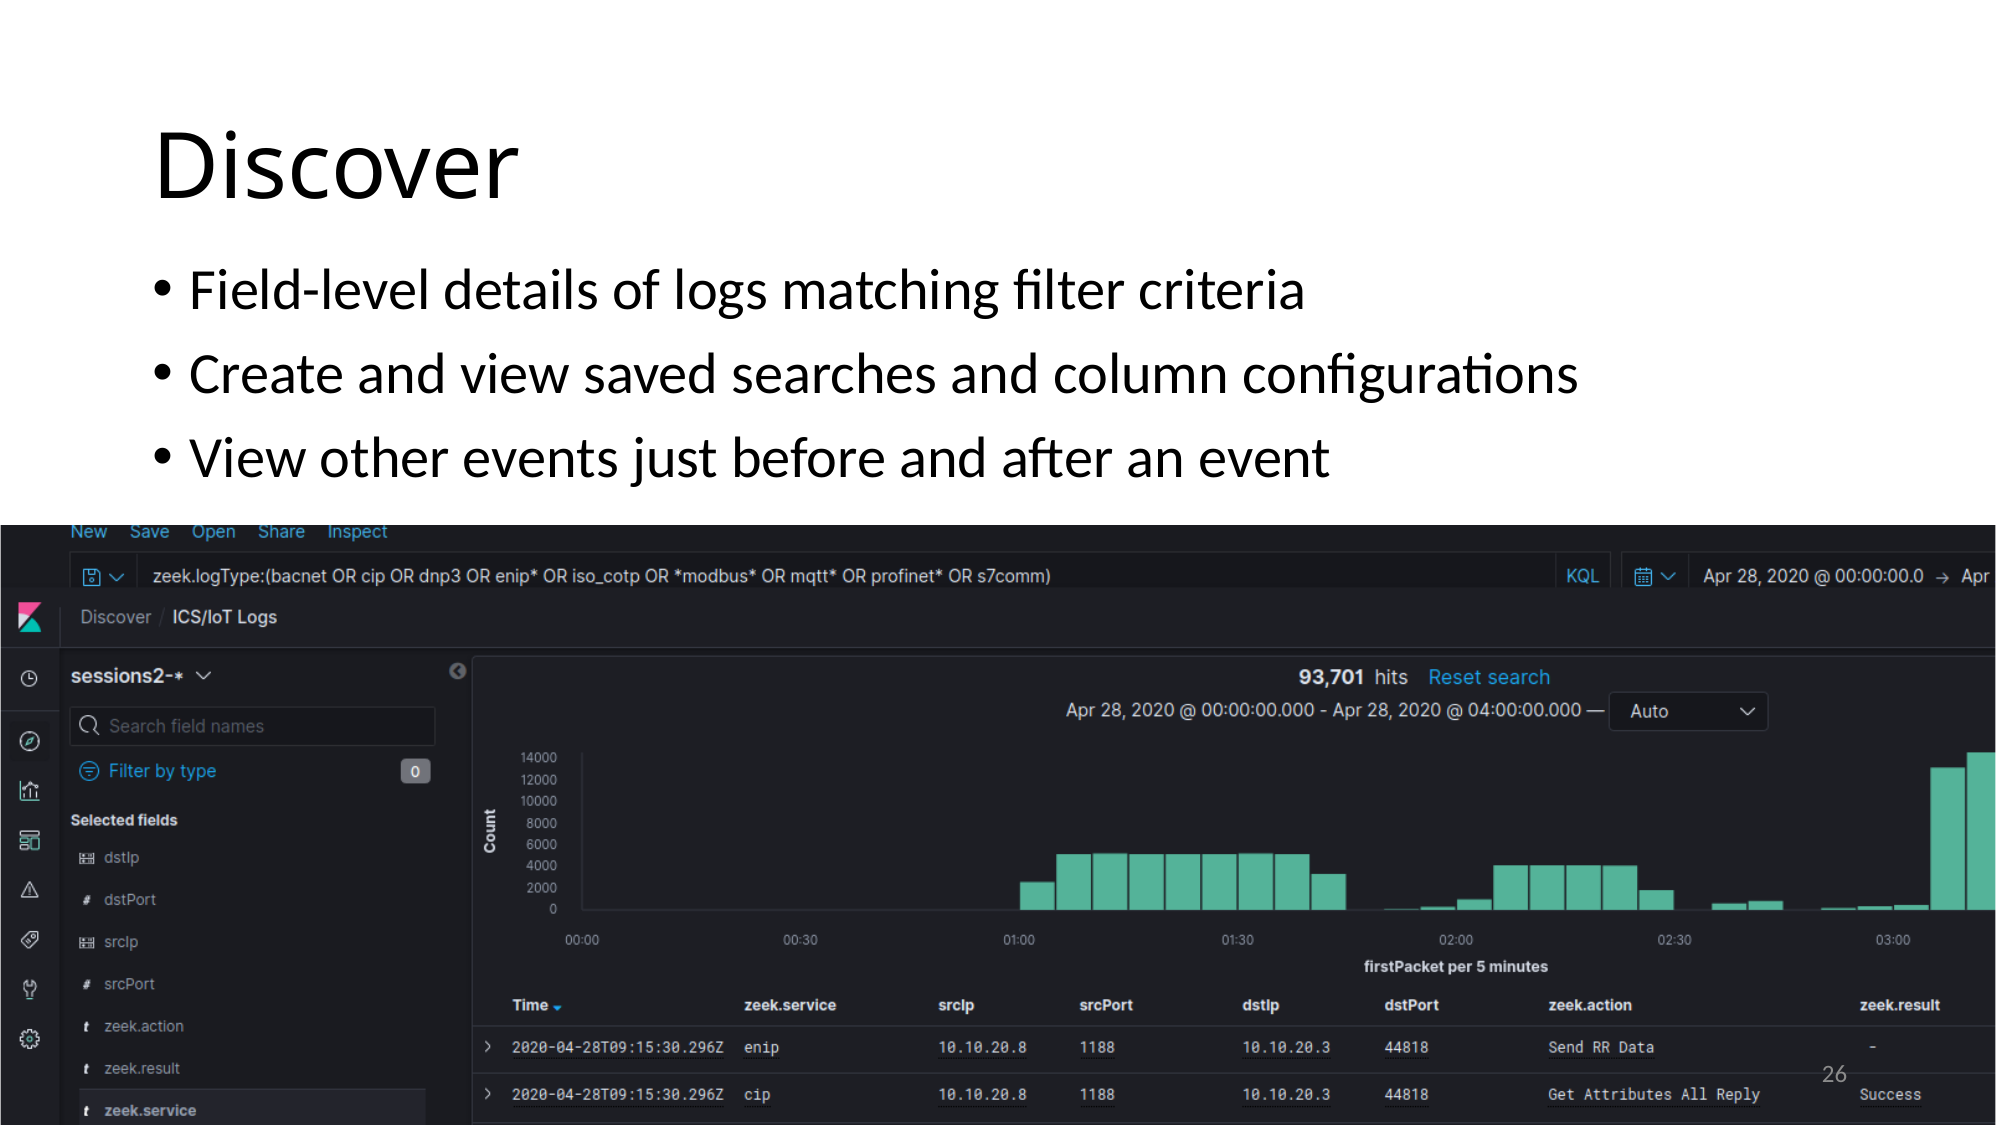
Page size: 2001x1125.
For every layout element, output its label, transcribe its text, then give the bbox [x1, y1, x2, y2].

list Field-level details of logs matching filter criteria Create and view saved searches and column configurations View other events just before and after an event [137, 252, 1863, 966]
picture [0, 525, 1996, 1125]
title Discover [137, 59, 1863, 252]
slide_number <number> [1412, 1042, 1863, 1103]
